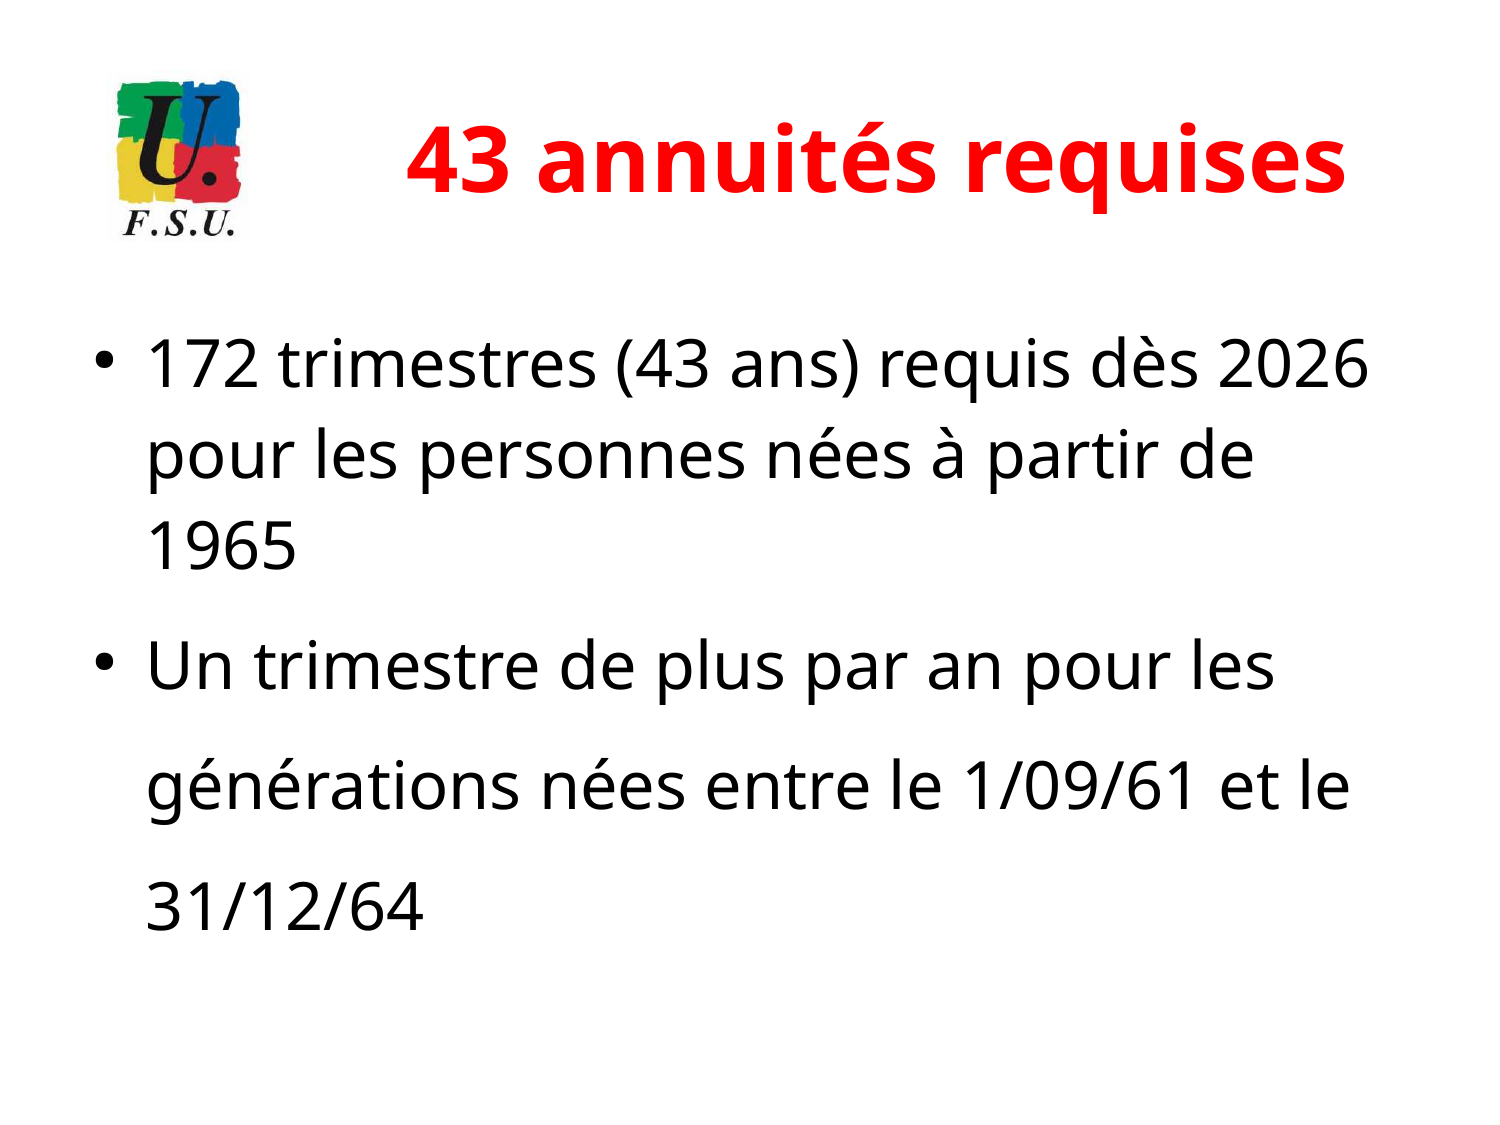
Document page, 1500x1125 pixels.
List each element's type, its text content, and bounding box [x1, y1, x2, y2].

title 43 annuités requises [330, 62, 1425, 251]
list 172 trimestres (43 ans) requis dès 2026 pour les personnes nées à partir de 1965 Un trimestre de plus par an pour les générations nées entre le 1/09/61 et le 31/12/64 [75, 316, 1425, 969]
picture [106, 70, 250, 242]
